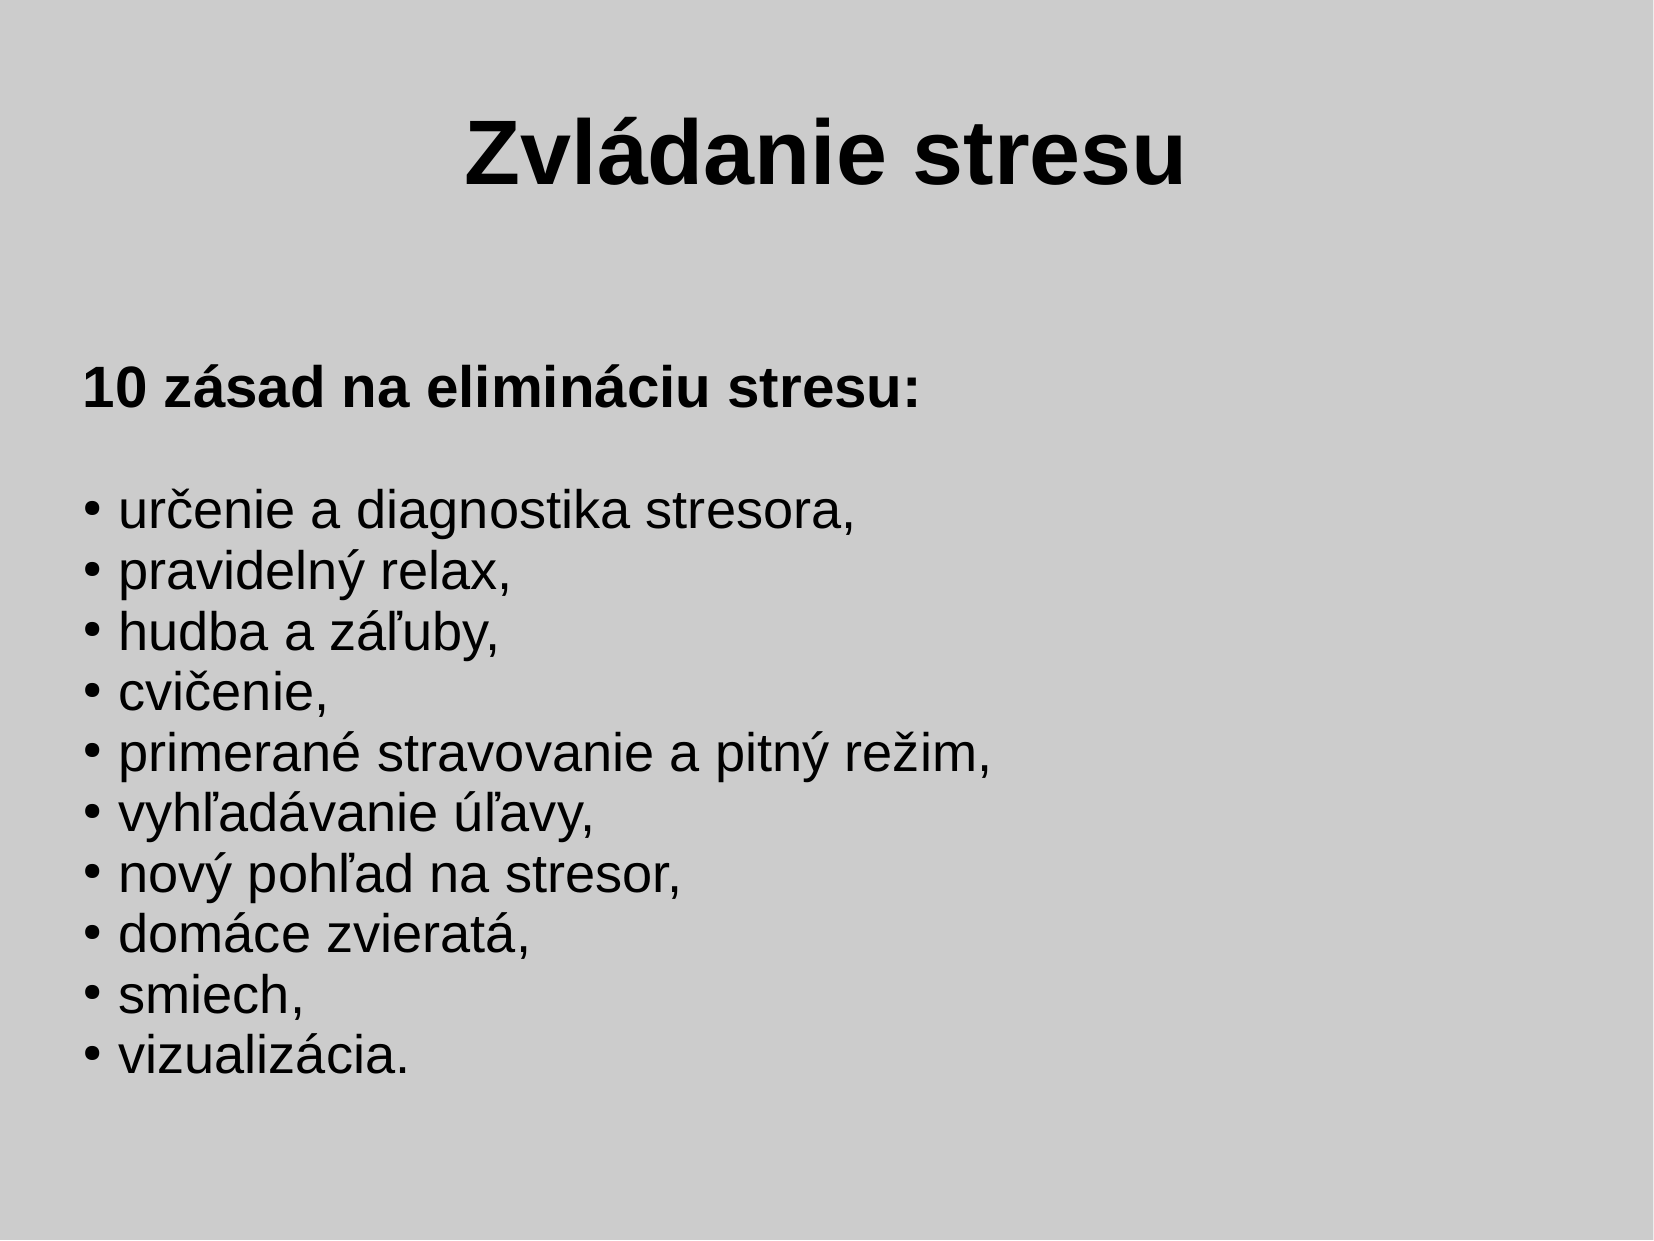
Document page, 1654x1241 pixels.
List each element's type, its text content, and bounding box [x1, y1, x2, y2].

subtitle 10 zásad na elimináciu stresu: určenie a diagnostika stresora, pravidelný relax, hudba a záľuby, cvičenie, primerané stravovanie a pitný režim, vyhľadávanie úľavy, nový pohľad na stresor, domáce zvieratá, smiech, vizualizácia. [82, 354, 1571, 1173]
title Zvládanie stresu [82, 49, 1571, 257]
